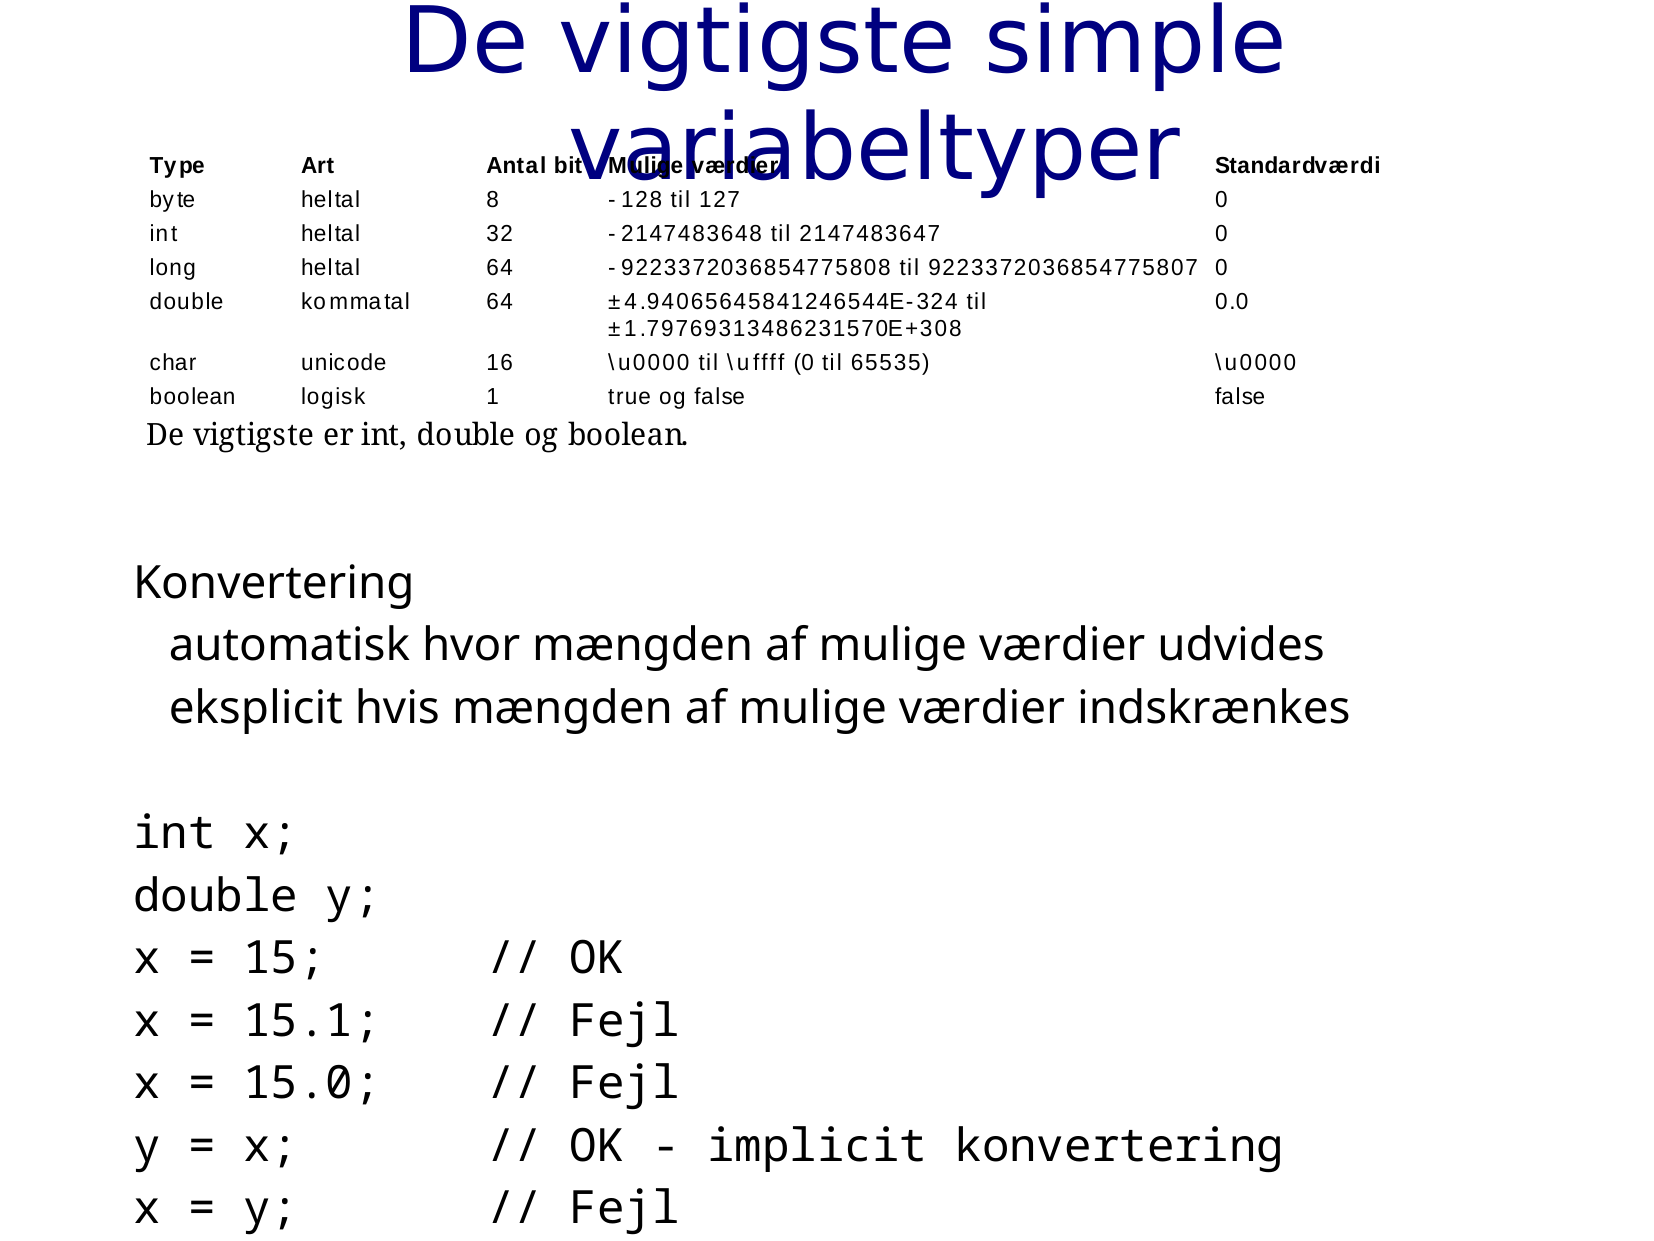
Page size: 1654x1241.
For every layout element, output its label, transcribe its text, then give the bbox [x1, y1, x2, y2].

text_box Konvertering automatisk hvor mængden af mulige værdier udvides eksplicit hvis mængden af mulige værdier indskrænkes int x; double y; x = 15; // OK x = 15.1; // Fejl x = 15.0; // Fejl y = x; // OK - implicit konvertering x = y; // Fejl x = (int) y; // OK - eksplicit konvertering [133, 549, 1548, 1193]
title De vigtigste simple variabeltyper [112, 0, 1579, 202]
chart [144, 149, 1500, 563]
